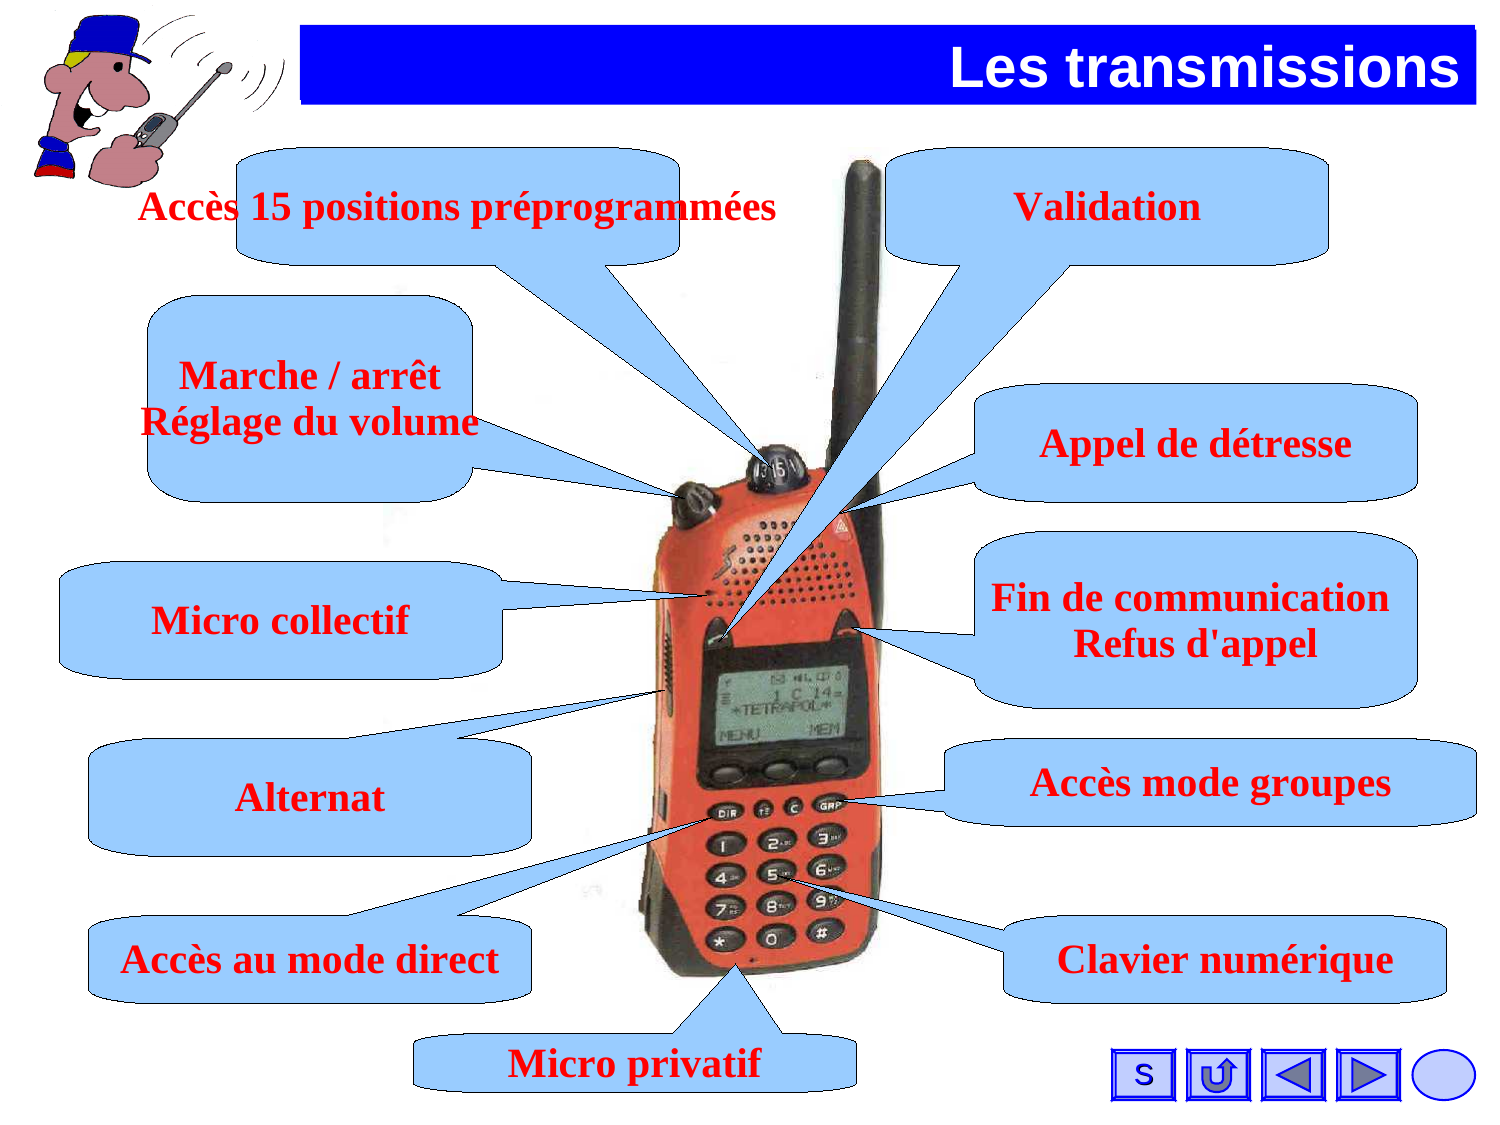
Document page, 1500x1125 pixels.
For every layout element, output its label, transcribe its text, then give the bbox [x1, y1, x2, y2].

picture [0, 0, 296, 207]
text_box Alternat [88, 690, 665, 857]
text_box Marche / arrêt Réglage du volume [147, 295, 685, 503]
text_box Micro collectif [59, 561, 707, 680]
picture [146, 198, 154, 207]
text_box [1412, 1050, 1476, 1101]
picture [842, 266, 1270, 511]
text_box Accès 15 positions préprogrammées [236, 147, 773, 469]
text_box Micro privatif [413, 963, 857, 1093]
text_box Clavier numérique [777, 875, 1447, 1004]
picture [194, 202, 202, 207]
text_box Appel de détresse [840, 383, 1418, 514]
text_box Accès mode groupes [836, 738, 1477, 827]
picture [228, 202, 236, 207]
text_box Les transmissions [301, 29, 1477, 105]
text_box Accès au mode direct [88, 817, 713, 1004]
picture [383, 147, 1270, 1004]
picture [175, 202, 183, 207]
text_box Validation [718, 147, 1329, 642]
text_box Fin de communication Refus d'appel [851, 531, 1418, 709]
